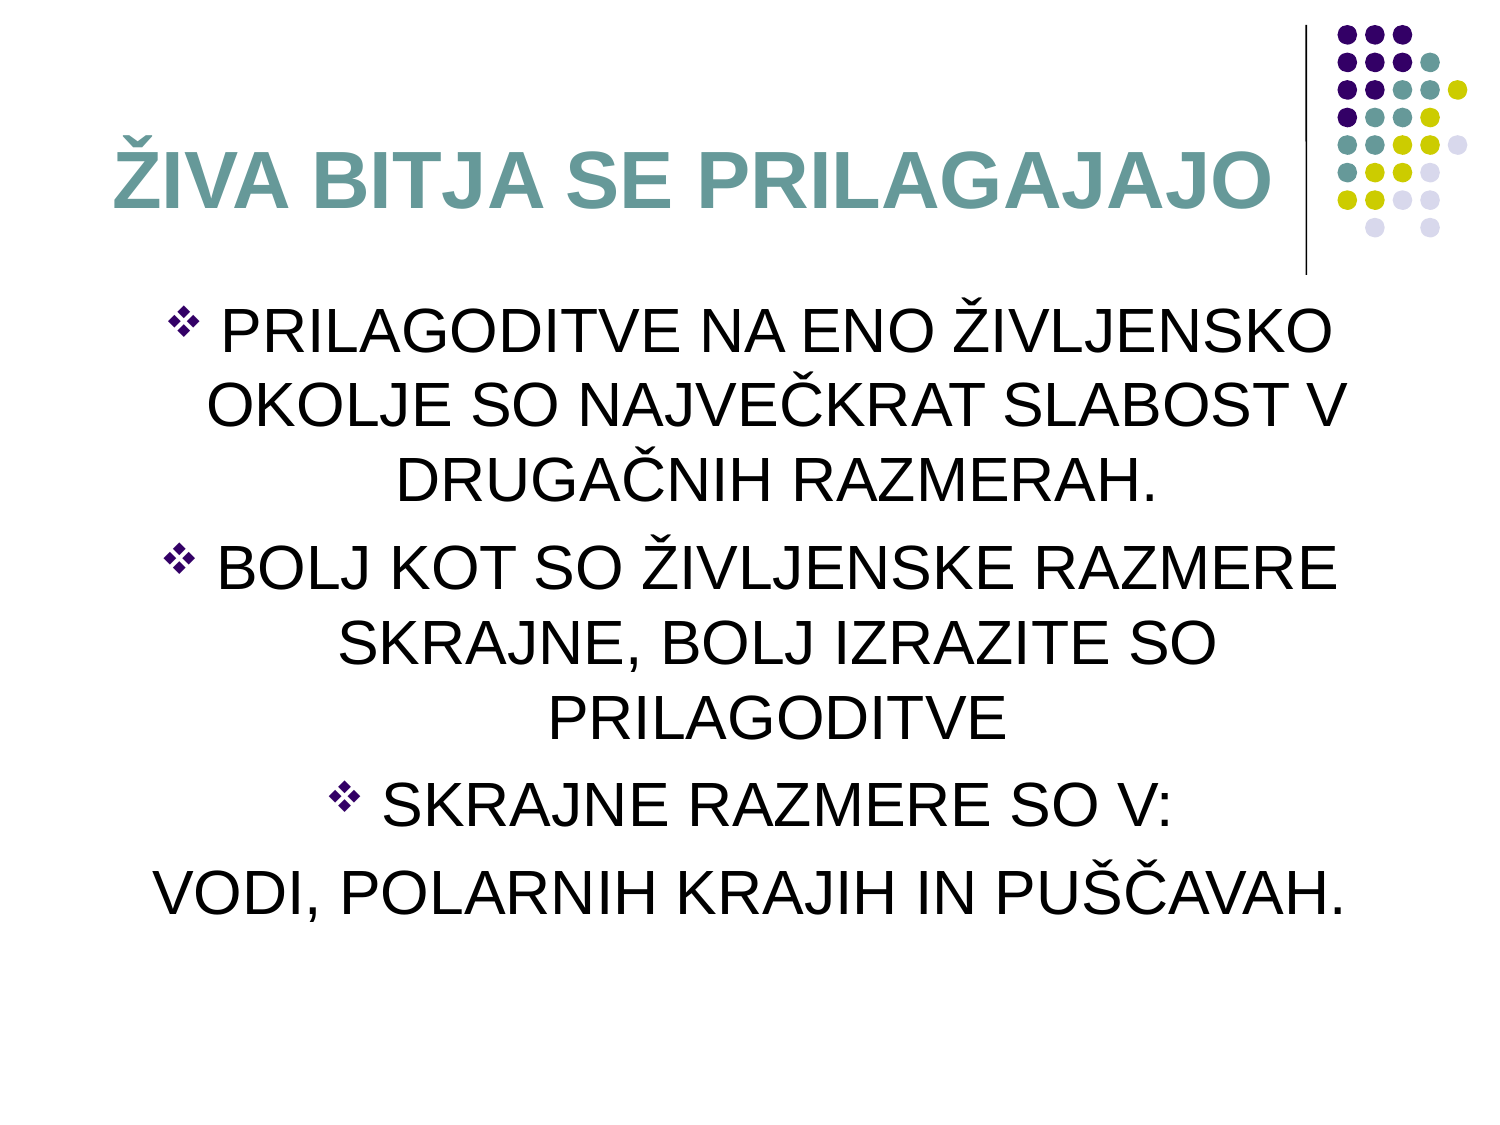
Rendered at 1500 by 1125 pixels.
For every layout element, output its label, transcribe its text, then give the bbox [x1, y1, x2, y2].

title ŽIVA BITJA SE PRILAGAJAJO [75, 20, 1313, 233]
list PRILAGODITVE NA ENO ŽIVLJENSKO OKOLJE SO NAJVEČKRAT SLABOST V DRUGAČNIH RAZMERAH. BOLJ KOT SO ŽIVLJENSKE RAZMERE SKRAJNE, BOLJ IZRAZITE SO PRILAGODITVE SKRAJNE RAZMERE SO V: VODI, POLARNIH KRAJIH IN PUŠČAVAH. [75, 282, 1425, 1006]
